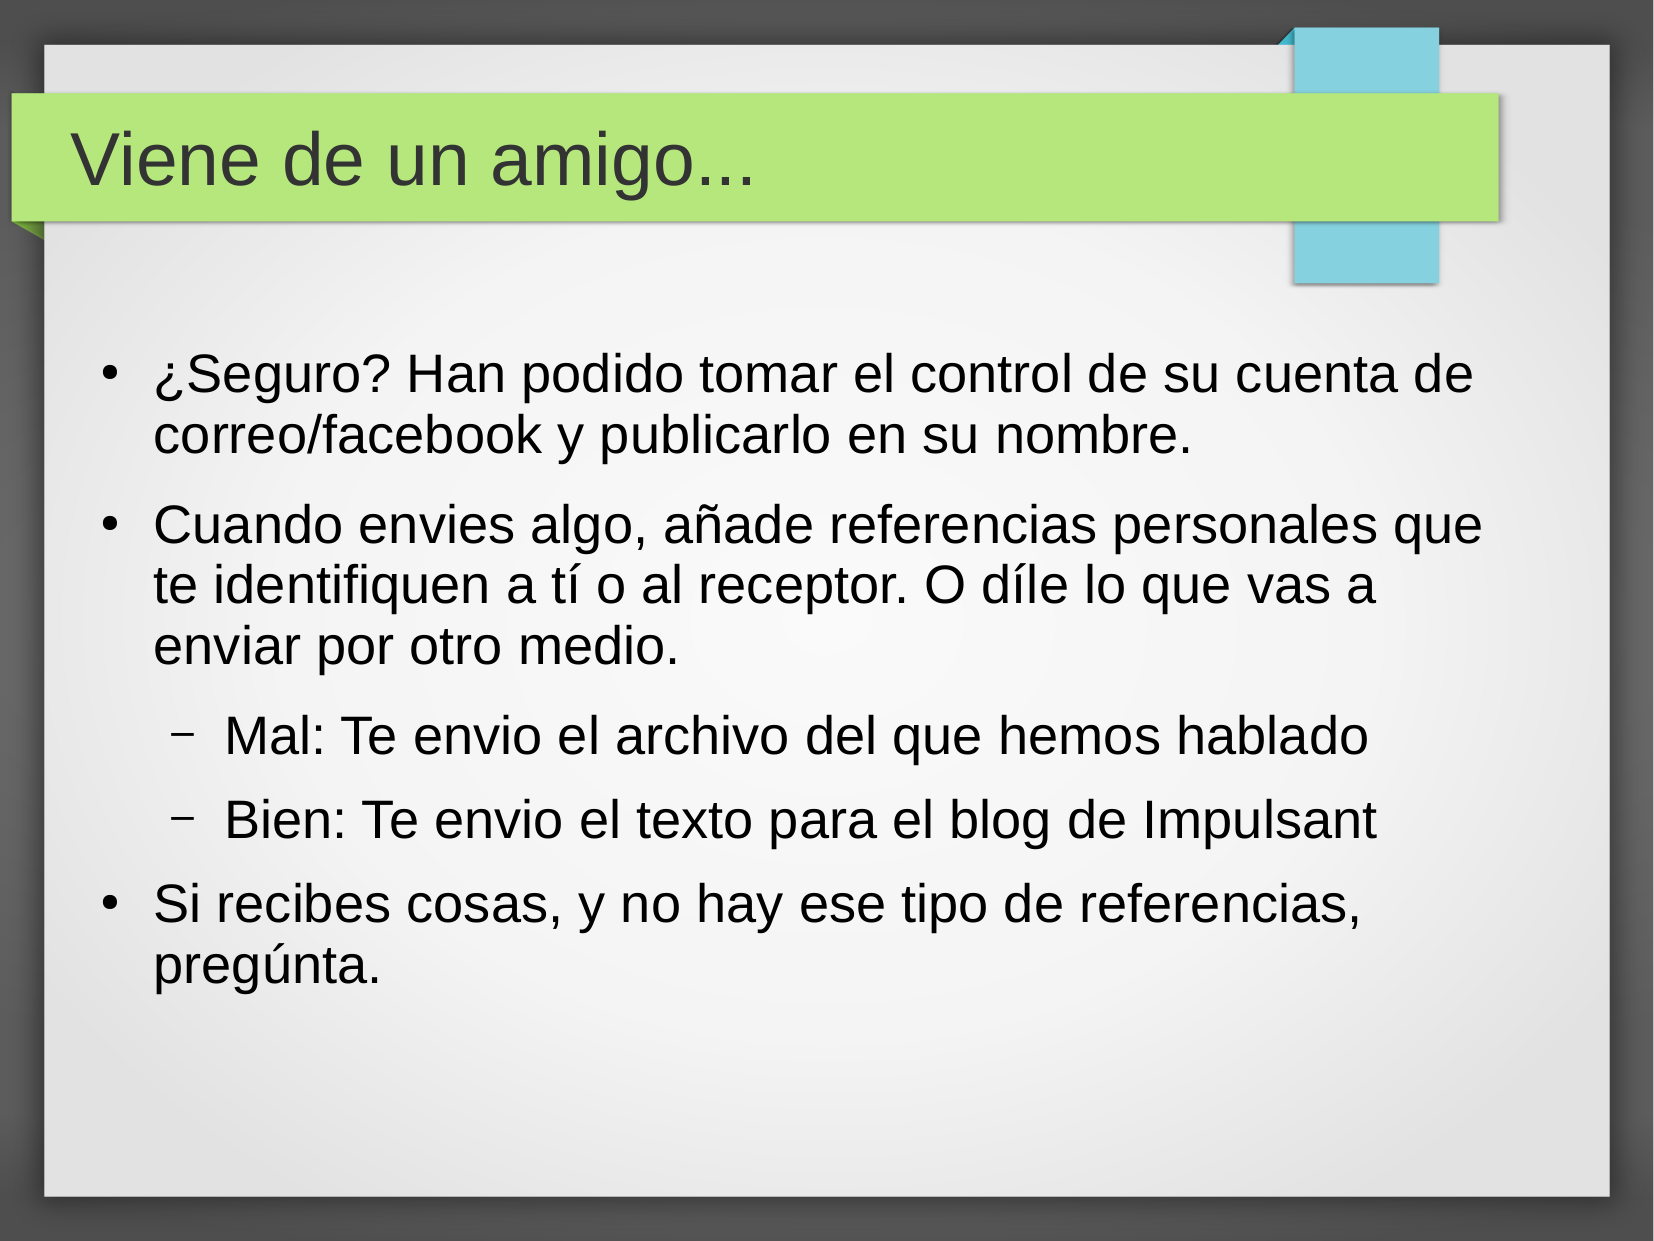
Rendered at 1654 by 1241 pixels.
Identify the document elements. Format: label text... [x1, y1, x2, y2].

picture [0, 0, 1654, 1241]
title Viene de un amigo... [70, 106, 1229, 213]
list ¿Seguro? Han podido tomar el control de su cuenta de correo/facebook y publicarlo en su nombre. Cuando envies algo, añade referencias personales que te identifiquen a tí o al receptor. O díle lo que vas a enviar por otro medio. Mal: Te envio el archivo del que hemos hablado Bien: Te envio el texto para el blog de Impulsant Si recibes cosas, y no hay ese tipo de referencias, pregúnta. [82, 343, 1538, 1063]
